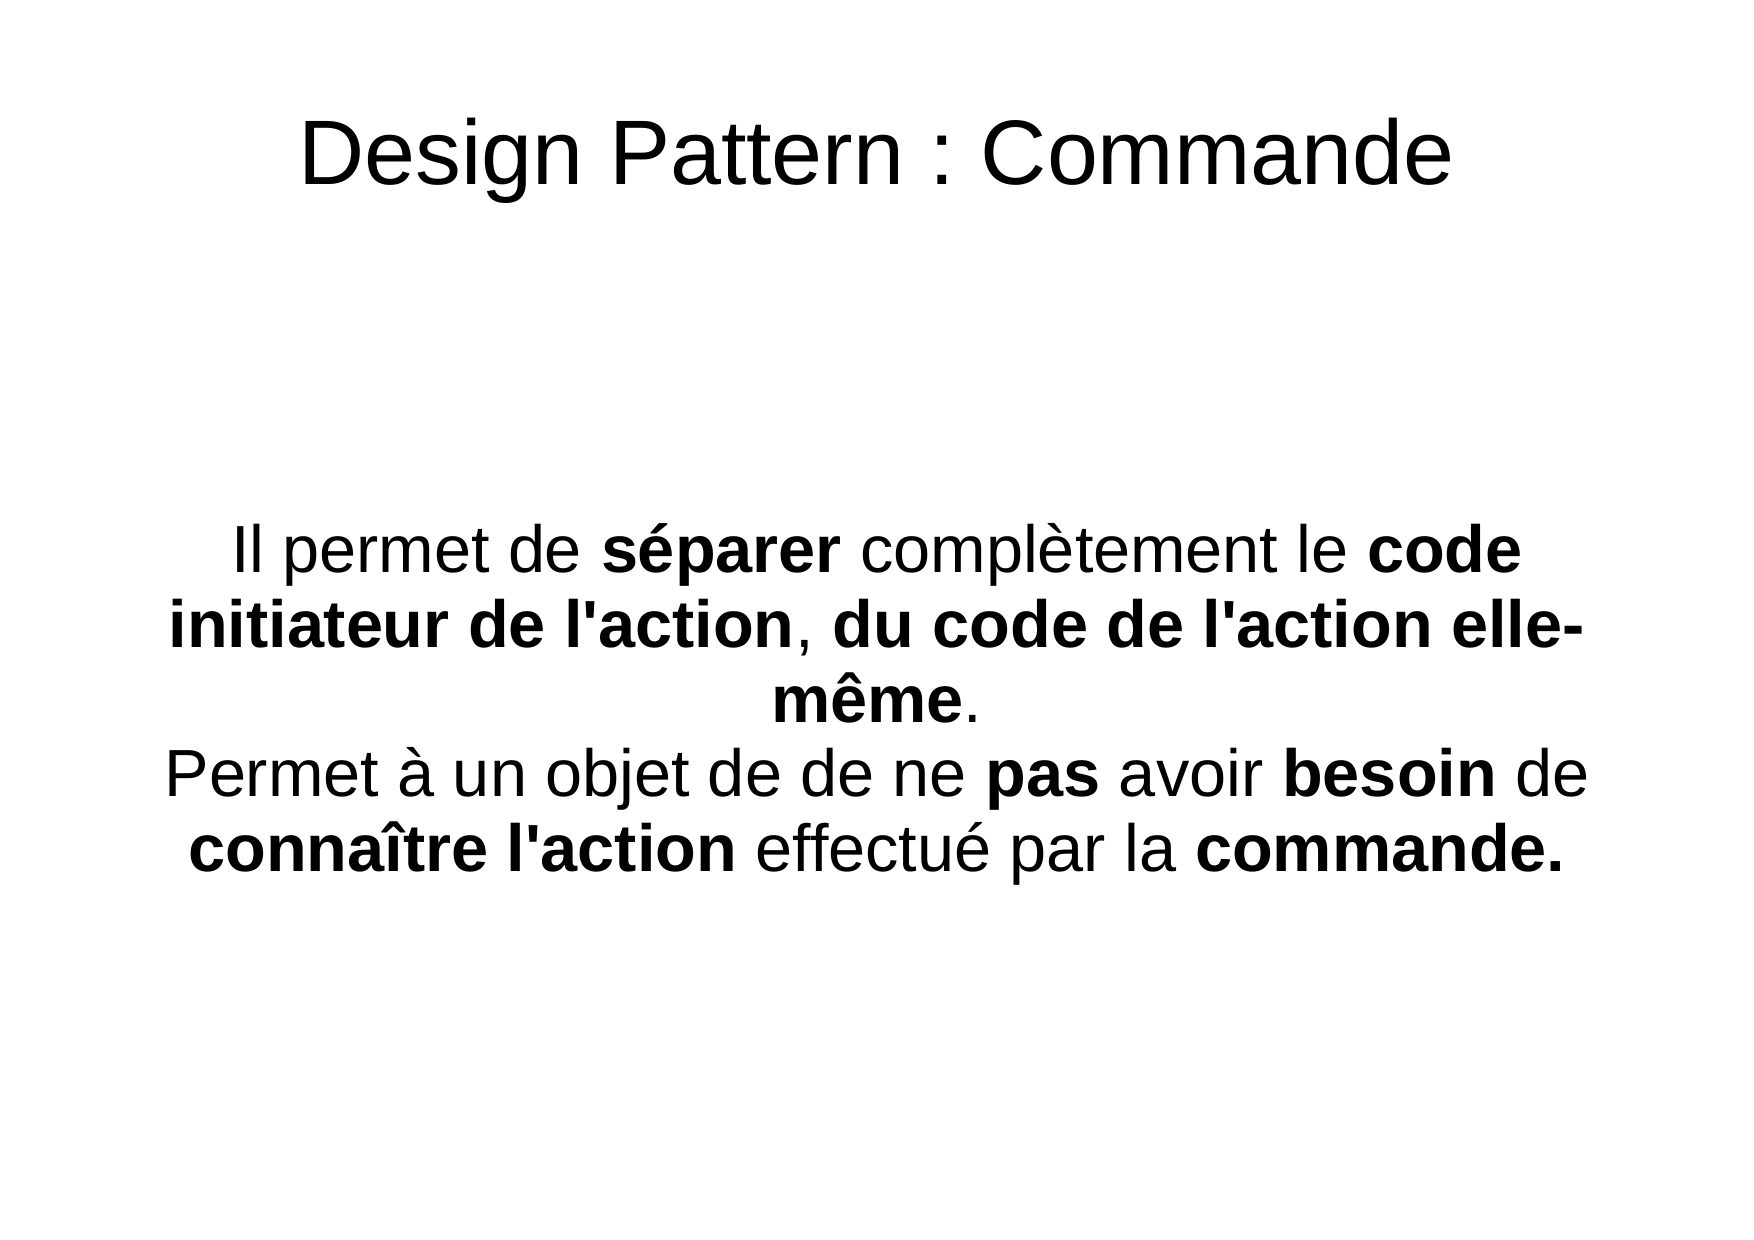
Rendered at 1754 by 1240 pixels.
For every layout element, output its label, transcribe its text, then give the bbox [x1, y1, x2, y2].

title Design Pattern : Commande [87, 56, 1667, 249]
subtitle Il permet de séparer complètement le code initiateur de l'action, du code de l'action elle-même. Permet à un objet de de ne pas avoir besoin de connaître l'action effectué par la commande. [87, 297, 1667, 1101]
